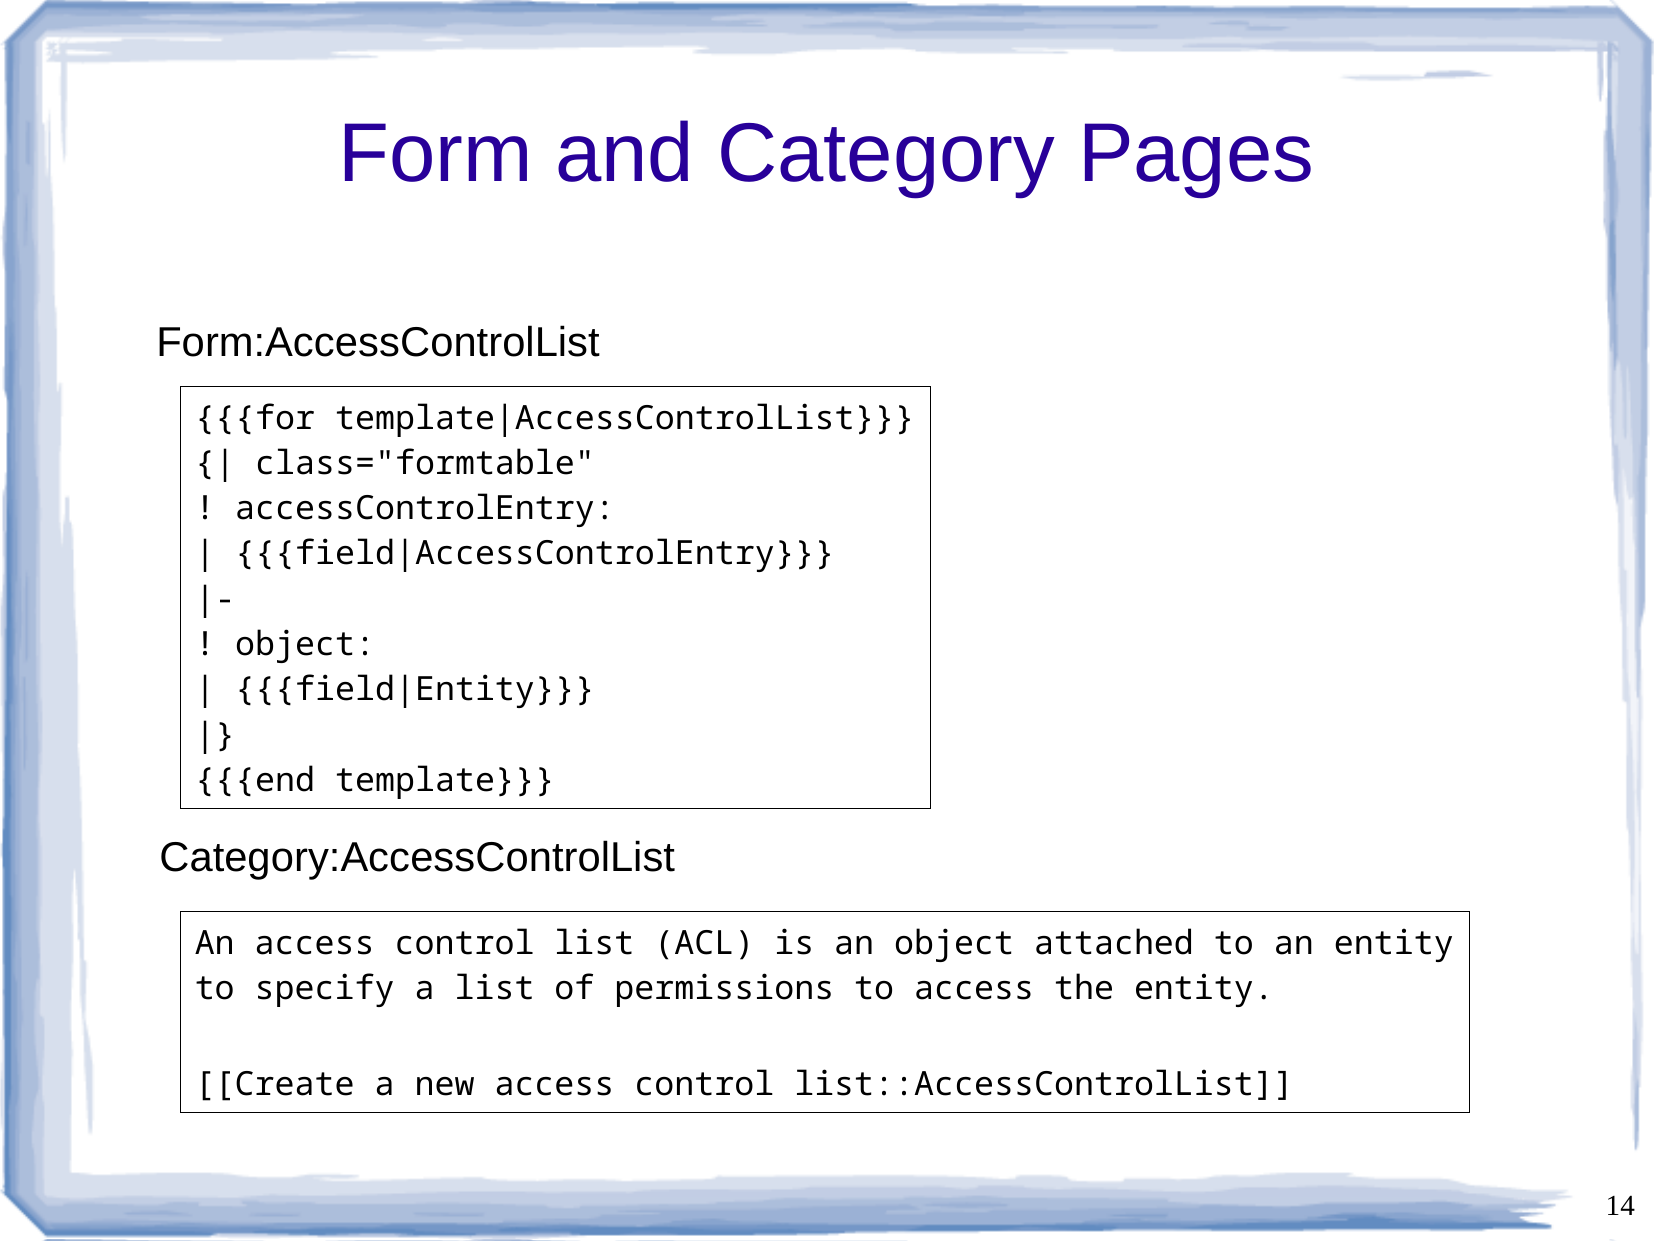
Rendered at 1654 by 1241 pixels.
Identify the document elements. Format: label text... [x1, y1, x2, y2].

text_box {{{for template|AccessControlList}}} {| class="formtable" ! accessControlEntry: | {{{field|AccessControlEntry}}} |- ! object: | {{{field|Entity}}} |} {{{end template}}} [180, 386, 931, 751]
text_box An access control list (ACL) is an object attached to an entity to specify a list of permissions to access the entity. [[Create a new access control list::AccessControlList]] [180, 911, 1470, 1086]
picture [0, 0, 1654, 1241]
title Form and Category Pages [82, 49, 1571, 257]
text_box Form:AccessControlList [141, 311, 615, 373]
text_box Category:AccessControlList [144, 826, 691, 888]
